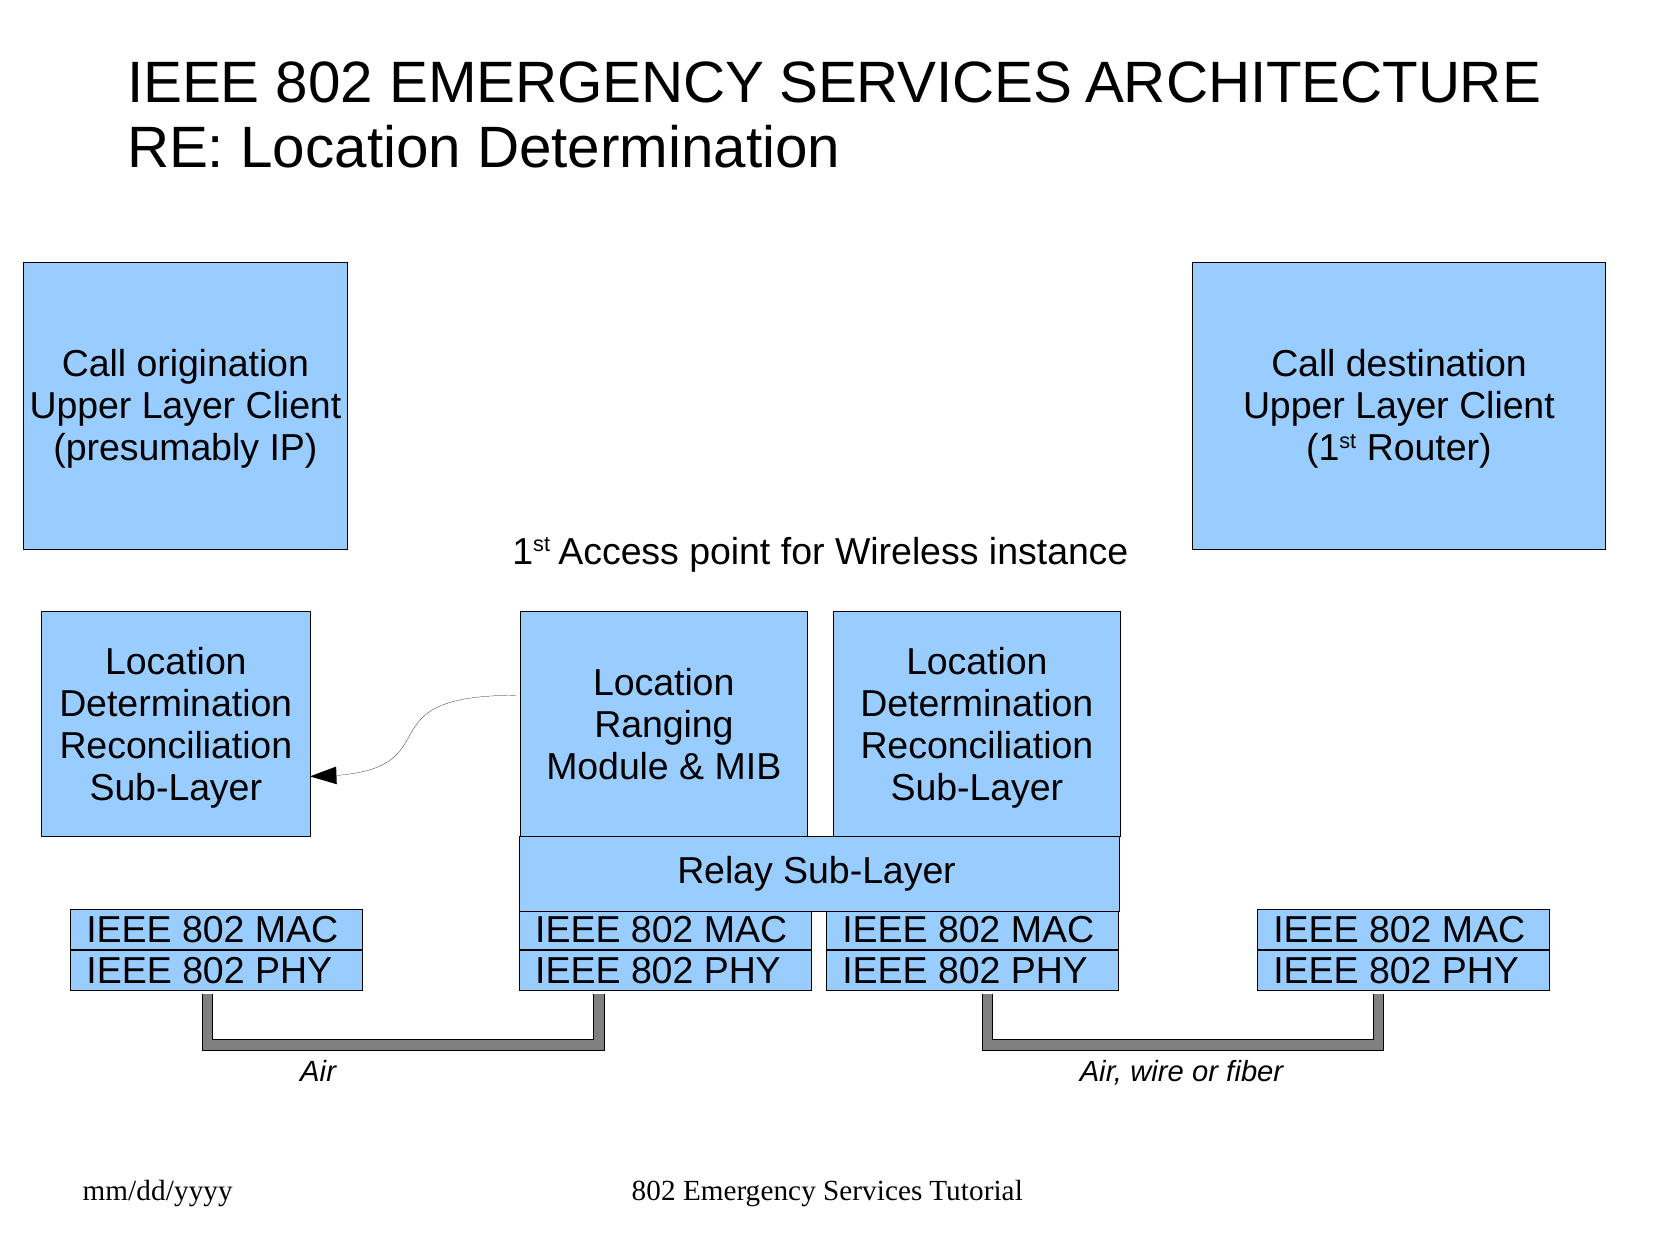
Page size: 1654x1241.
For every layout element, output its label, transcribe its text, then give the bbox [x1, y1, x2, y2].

text_box IEEE 802 MAC [1258, 901, 1541, 950]
text_box IEEE 802 PHY [71, 942, 348, 1000]
text_box IEEE 802 EMERGENCY SERVICES ARCHITECTURE RE: Location Determination [112, 42, 1559, 188]
text_box Relay Sub-Layer [662, 842, 972, 900]
text_box 1st Access point for Wireless instance [497, 522, 1145, 582]
text_box IEEE 802 PHY [1258, 942, 1535, 1000]
text_box IEEE 802 MAC [520, 912, 803, 950]
text_box [982, 1000, 1384, 1051]
text_box IEEE 802 PHY [827, 942, 1104, 1000]
text_box Location Determination Reconciliation Sub-Layer [833, 611, 1121, 837]
text_box [1535, 909, 1550, 991]
text_box Air [285, 1047, 351, 1096]
text_box Call destination Upper Layer Client (1st Router) [1192, 262, 1606, 550]
text_box Air, wire or fiber [1065, 1047, 1298, 1096]
text_box [348, 836, 1258, 994]
text_box [202, 1000, 605, 1051]
text_box Location Determination Reconciliation Sub-Layer [41, 611, 311, 837]
text_box IEEE 802 MAC [71, 901, 354, 950]
text_box IEEE 802 MAC [827, 912, 1110, 950]
text_box IEEE 802 PHY [520, 942, 797, 1000]
text_box Call origination Upper Layer Client (presumably IP) [23, 262, 348, 550]
text_box Location Ranging Module & MIB [520, 611, 808, 837]
